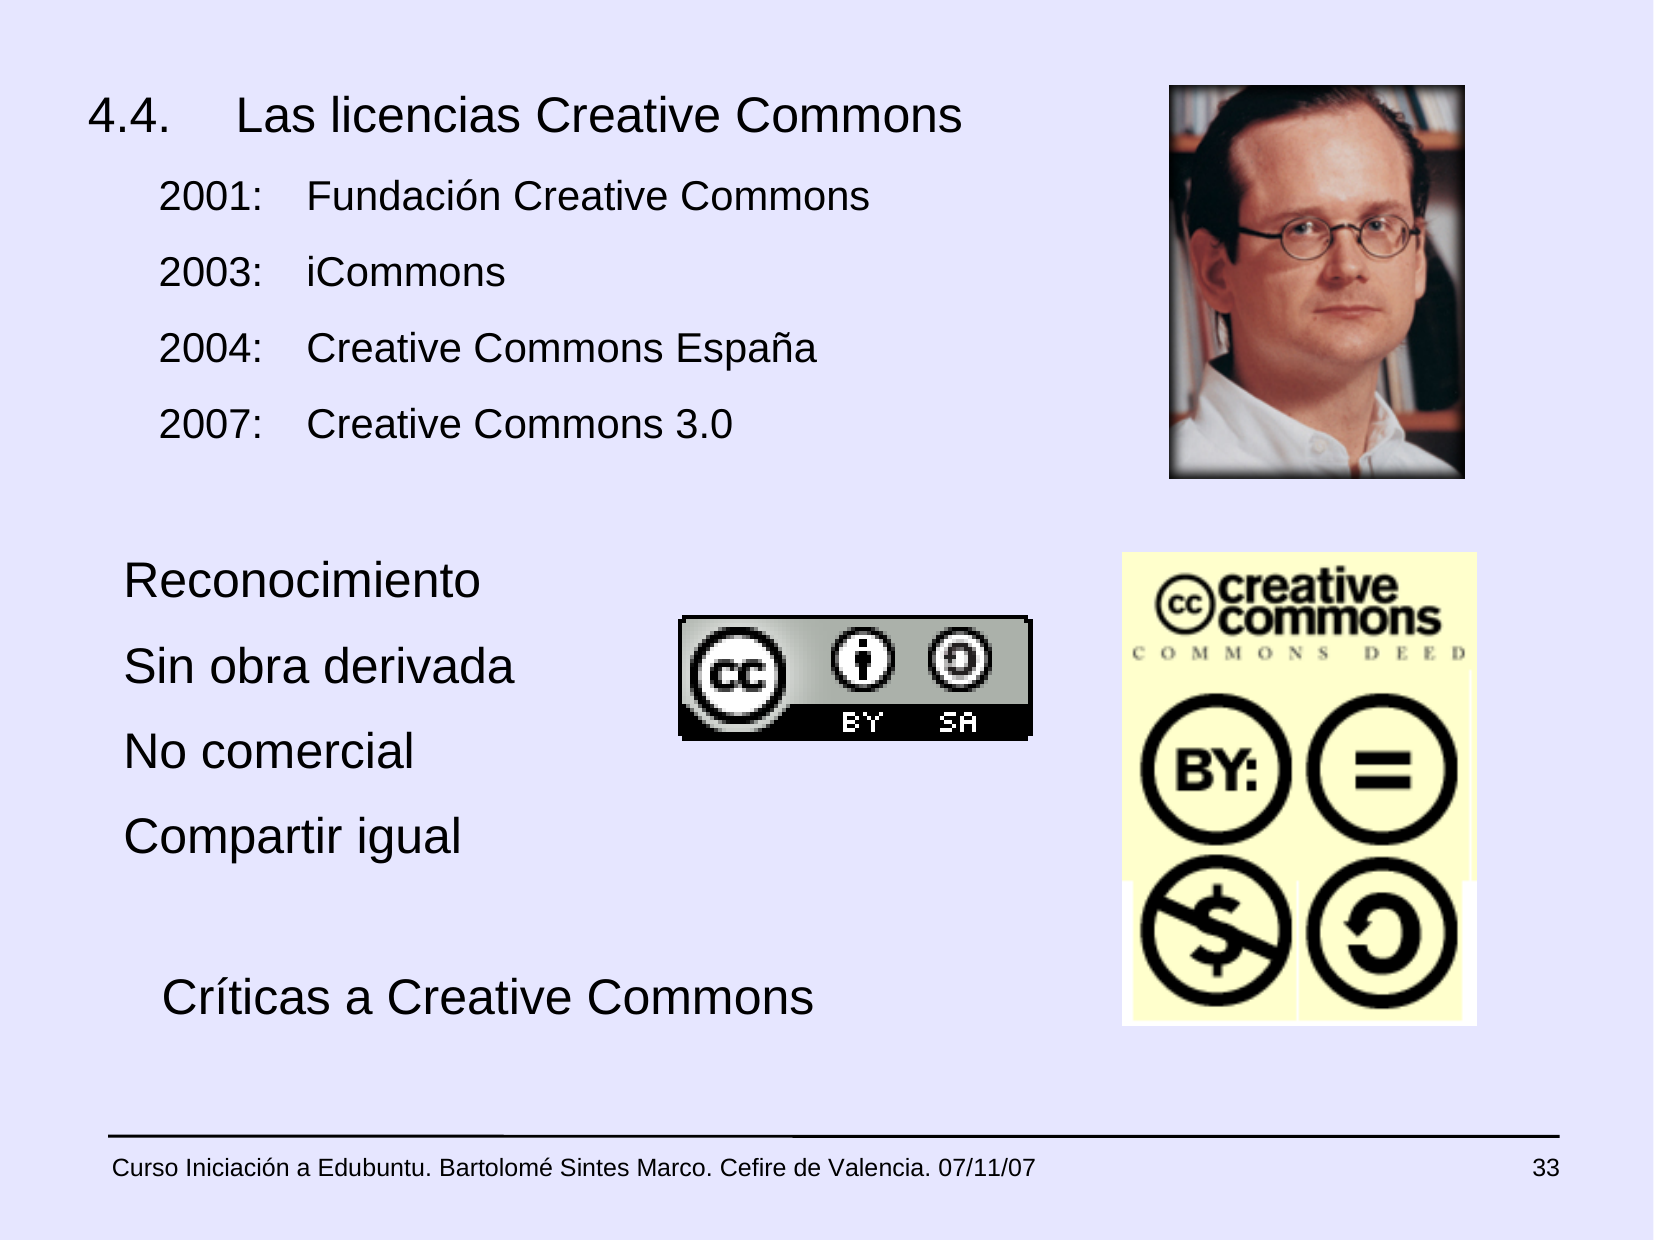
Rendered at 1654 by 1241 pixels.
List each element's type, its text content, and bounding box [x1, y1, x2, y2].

picture [1122, 552, 1477, 1026]
picture [678, 615, 1033, 741]
text_box 4.4. Las licencias Creative Commons 2001: Fundación Creative Commons 2003: iCommons 2004: Creative Commons España 2007: Creative Commons 3.0 Reconocimiento Sin obra derivada No comercial Compartir igual Críticas a Creative Commons [87, 87, 1604, 1028]
text_box [428, 159, 435, 216]
picture [1169, 85, 1465, 479]
